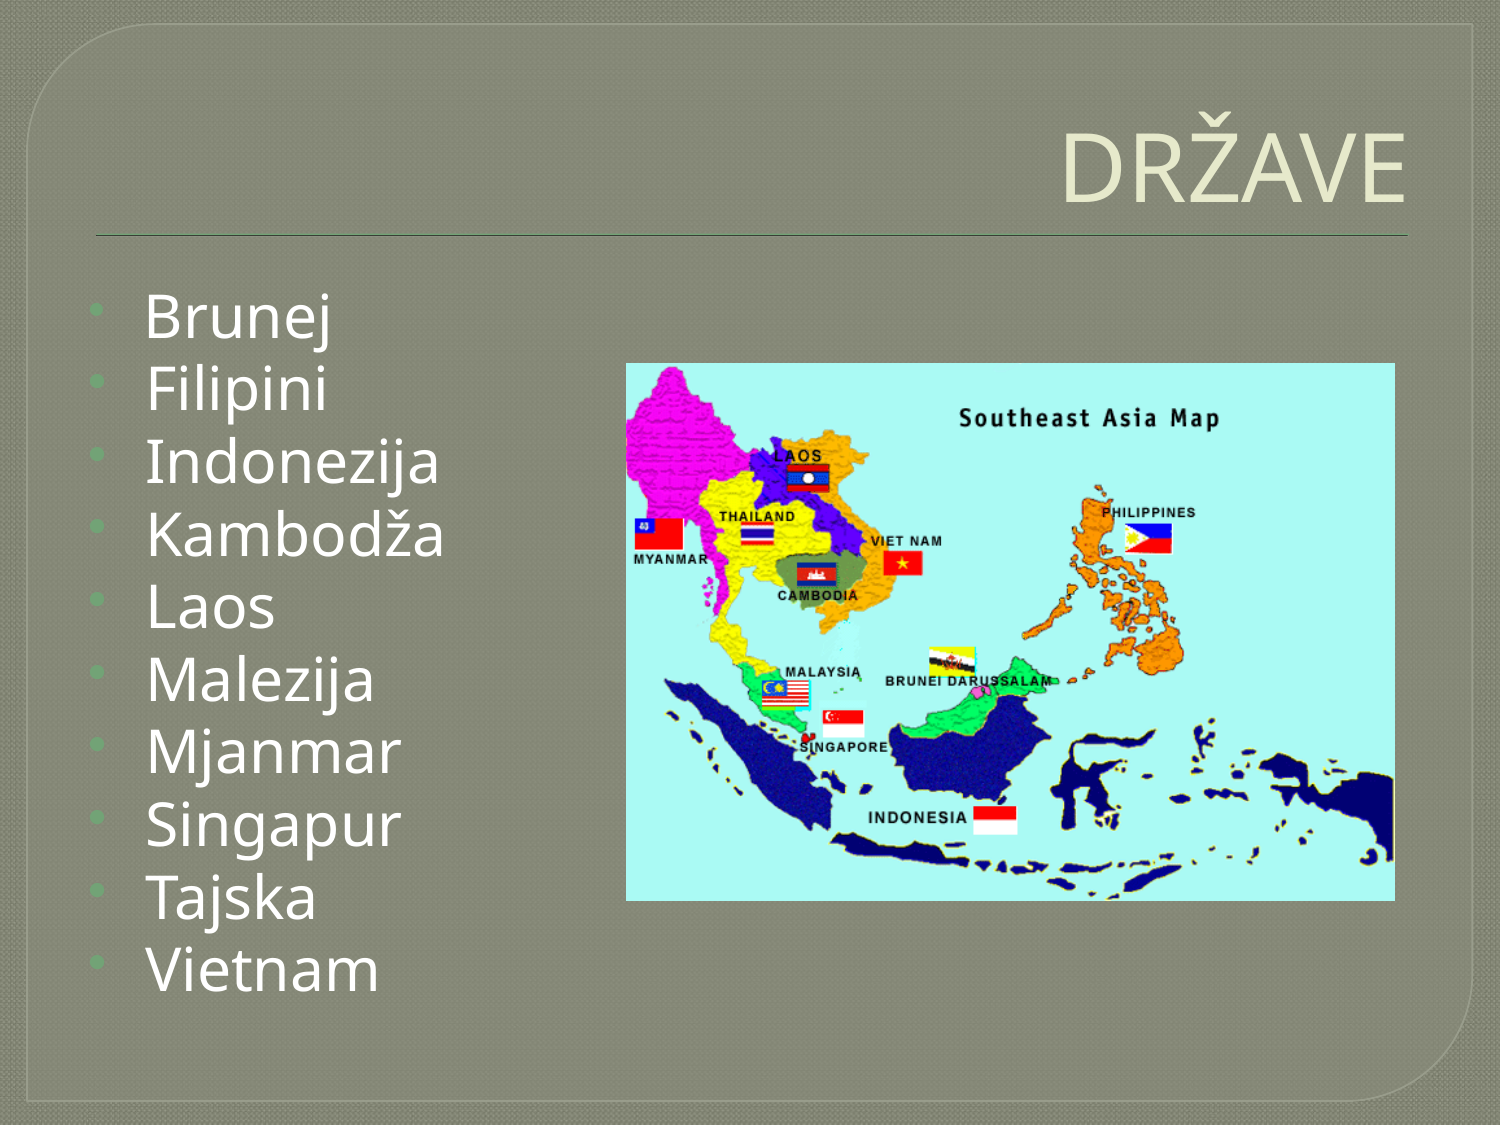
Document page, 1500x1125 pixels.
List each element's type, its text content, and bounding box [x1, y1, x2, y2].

picture [0, 0, 1500, 1125]
list Brunej Filipini Indonezija Kambodža Laos Malezija Mjanmar Singapur Tajska Vietnam [75, 270, 1425, 1013]
title DRŽAVE [75, 41, 1425, 230]
